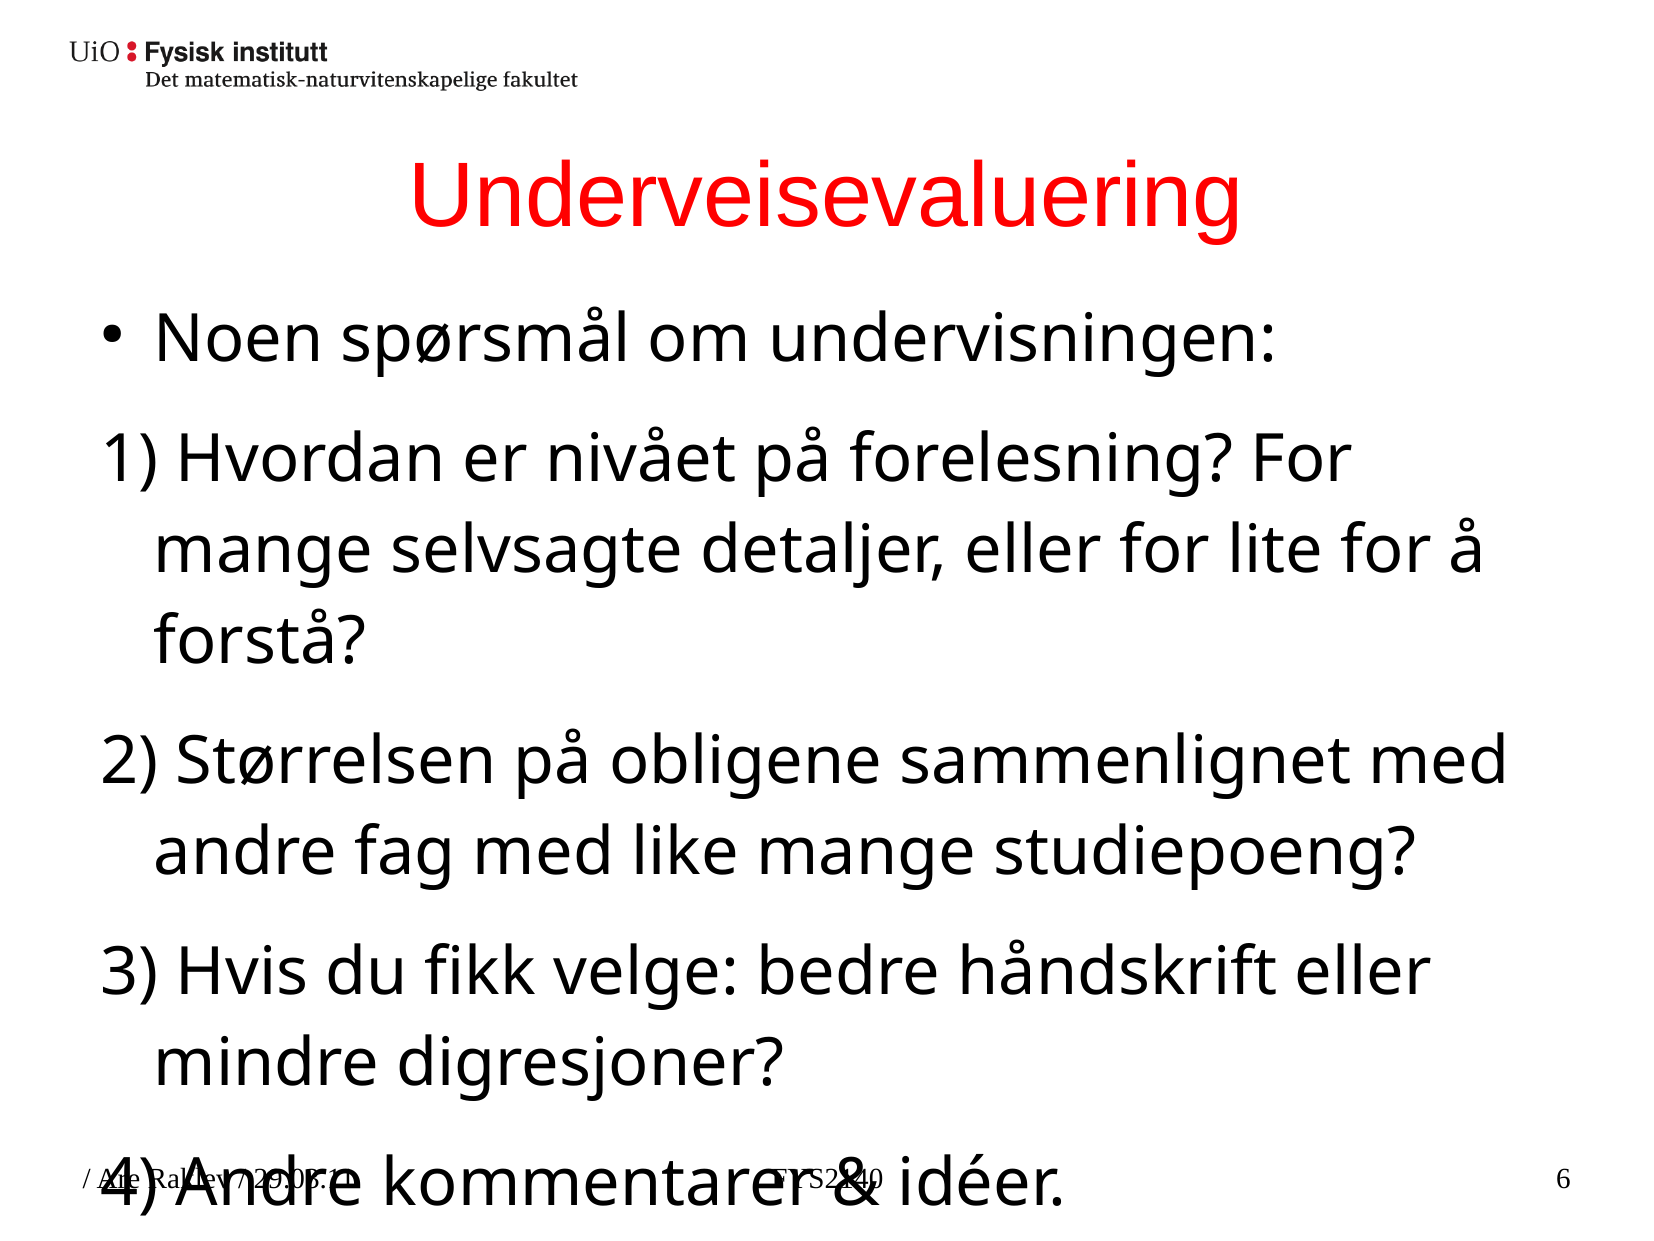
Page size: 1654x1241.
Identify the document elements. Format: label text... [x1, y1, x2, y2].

list Noen spørsmål om undervisningen: Hvordan er nivået på forelesning? For mange selvsagte detaljer, eller for lite for å forstå? Størrelsen på obligene sammenlignet med andre fag med like mange studiepoeng? Hvis du fikk velge: bedre håndskrift eller mindre digresjoner? Andre kommentarer & idéer. [82, 290, 1576, 1094]
title Underveisevaluering [82, 90, 1571, 290]
picture [68, 37, 581, 93]
